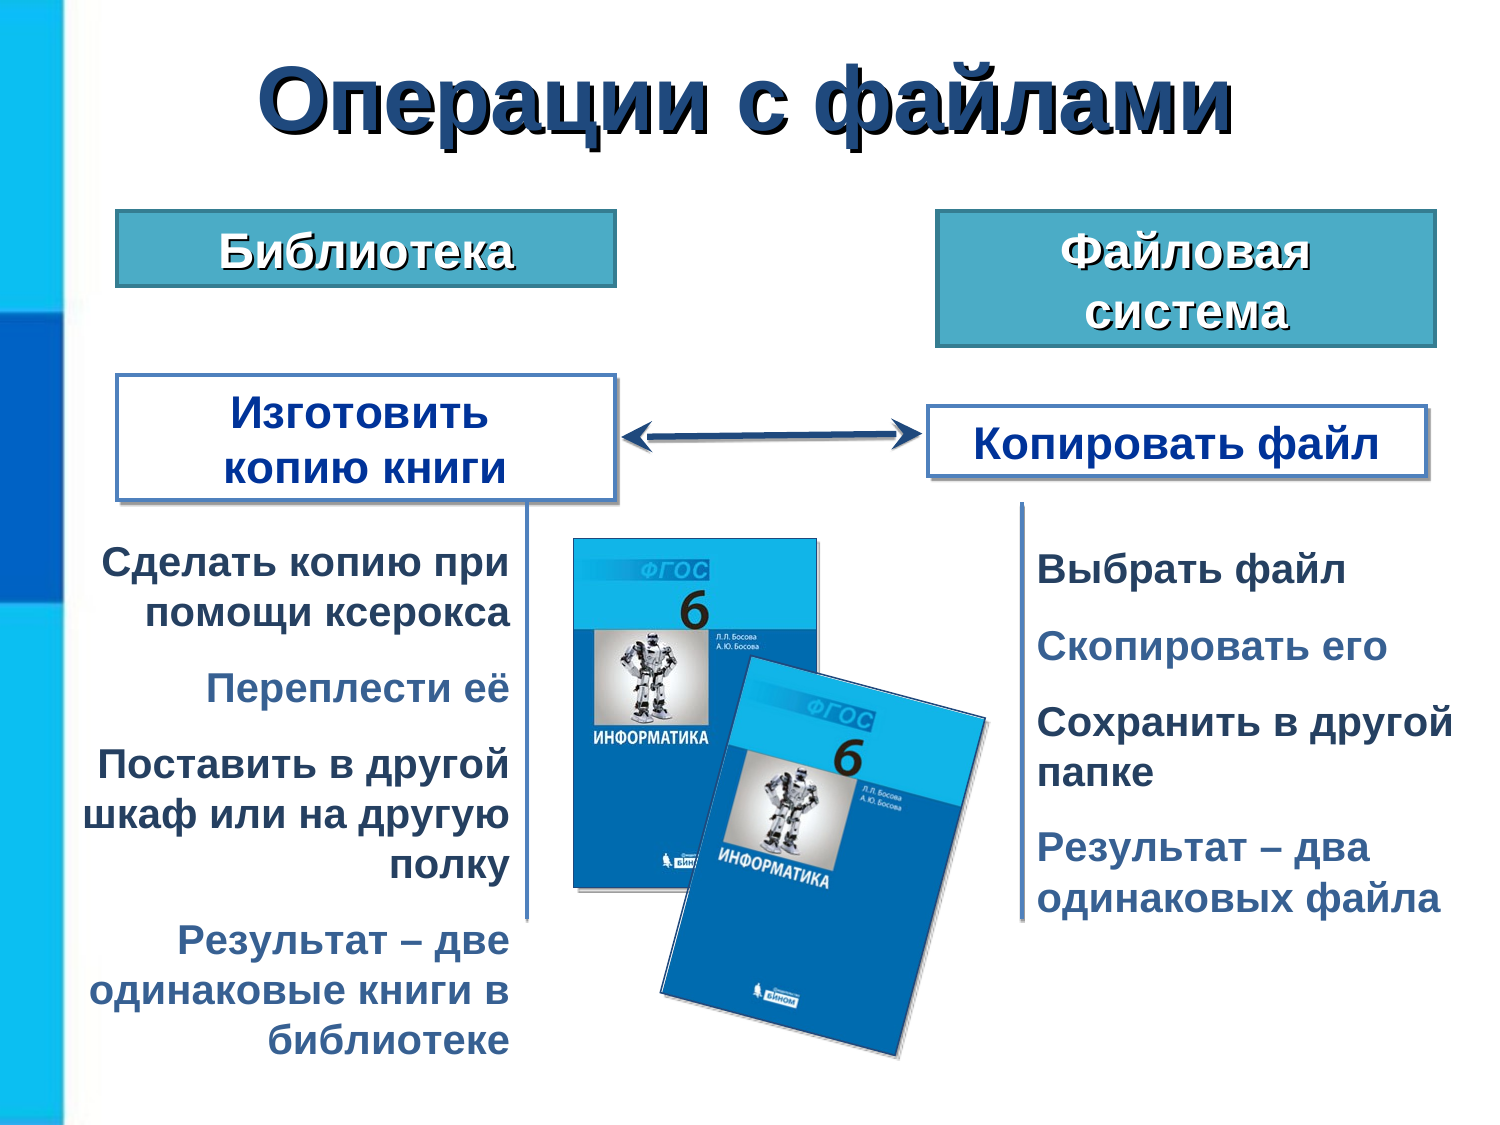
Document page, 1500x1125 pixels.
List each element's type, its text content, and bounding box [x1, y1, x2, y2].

text_box Копировать файл [928, 405, 1427, 477]
text_box Библиотека [117, 210, 616, 287]
text_box Файловая система [937, 210, 1436, 347]
picture [0, 0, 1500, 1125]
text_box Изготовить копию книги [117, 374, 616, 501]
text_box Выбрать файл Скопировать его Сохранить в другой папке Результат – два одинаковых файла [1021, 534, 1489, 929]
text_box Сделать копию при помощи ксерокса Переплести её Поставить в другой шкаф или на другую полку Результат – две одинаковые книги в библиотеке [58, 527, 526, 1071]
title Операции с файлами [107, 0, 1383, 188]
